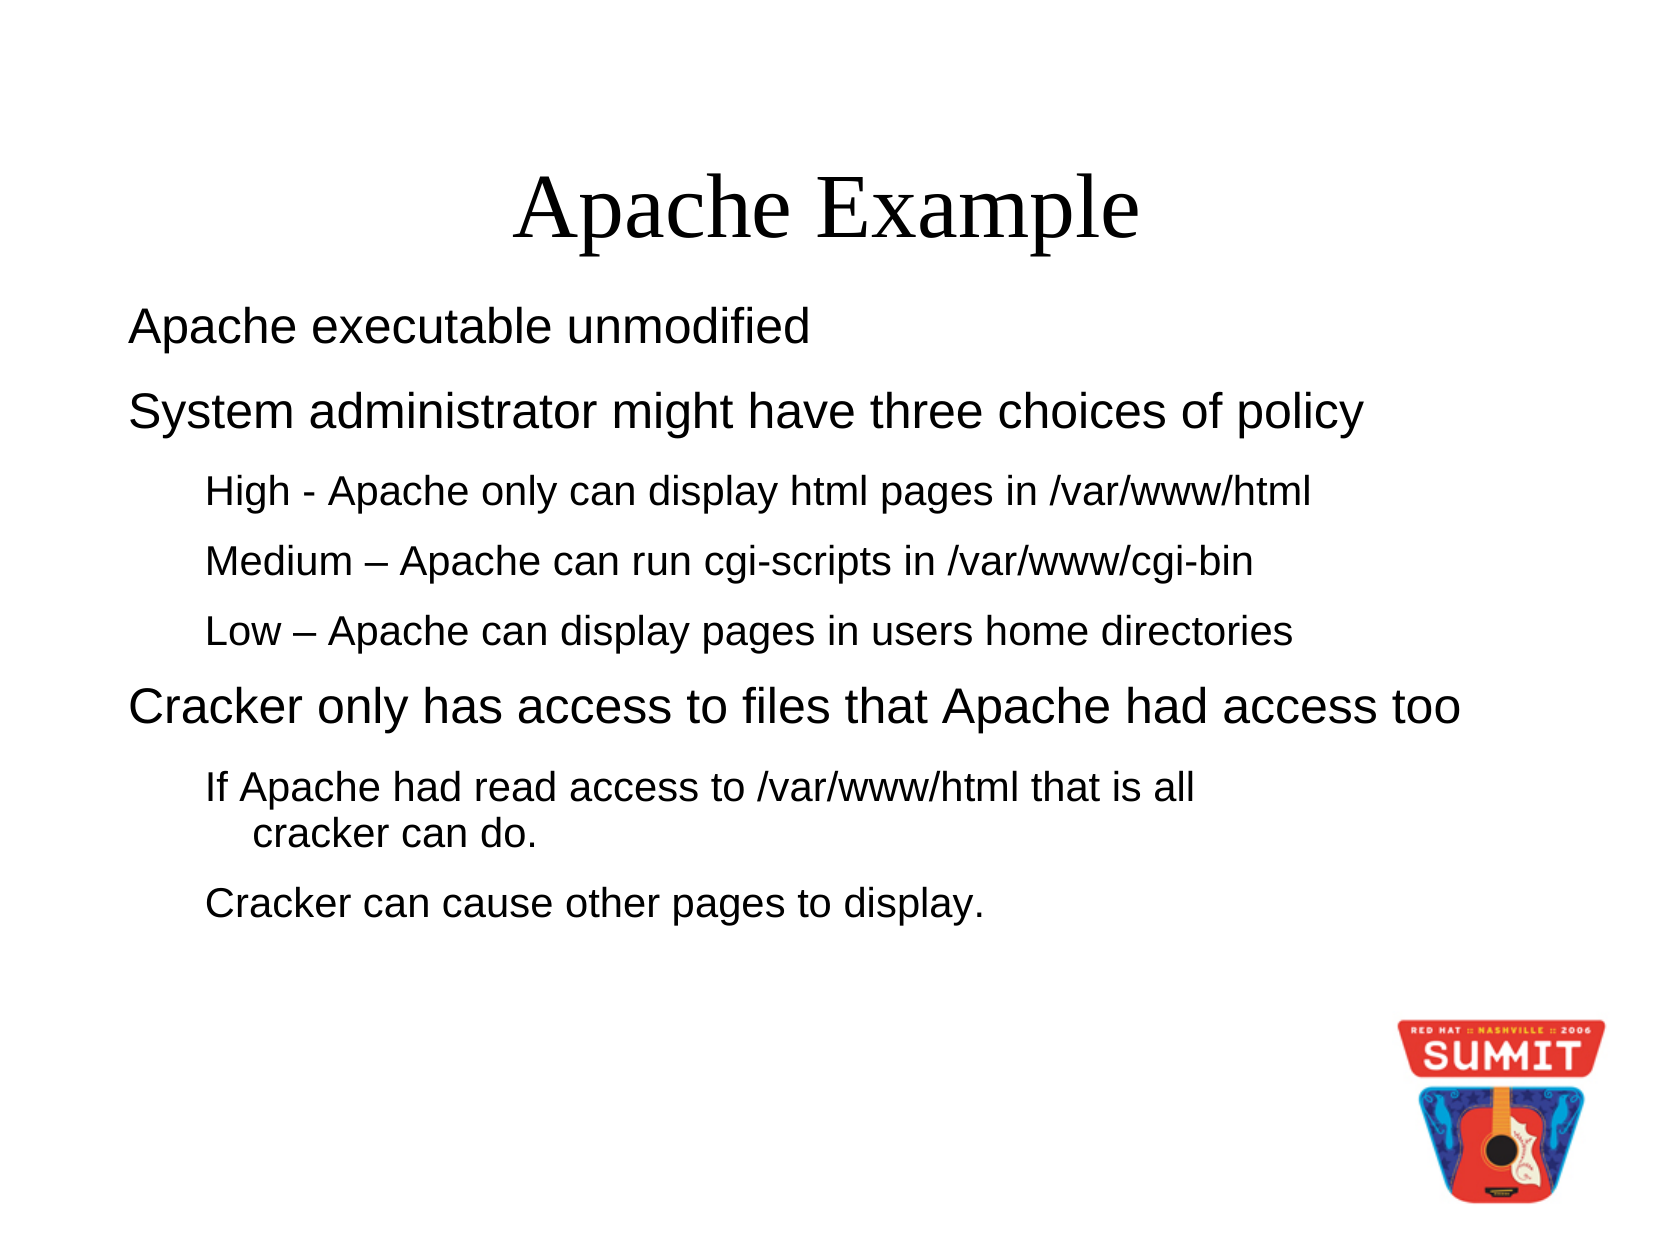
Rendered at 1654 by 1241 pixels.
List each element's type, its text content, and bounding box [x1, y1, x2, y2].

picture [1392, 1011, 1611, 1211]
list Apache executable unmodified System administrator might have three choices of policy High - Apache only can display html pages in /var/www/html Medium – Apache can run cgi-scripts in /var/www/cgi-bin Low – Apache can display pages in users home directories Cracker only has access to files that Apache had access too If Apache had read access to /var/www/html that is all cracker can do. Cracker can cause other pages to display. [110, 298, 1602, 1140]
title Apache Example [121, 142, 1534, 270]
